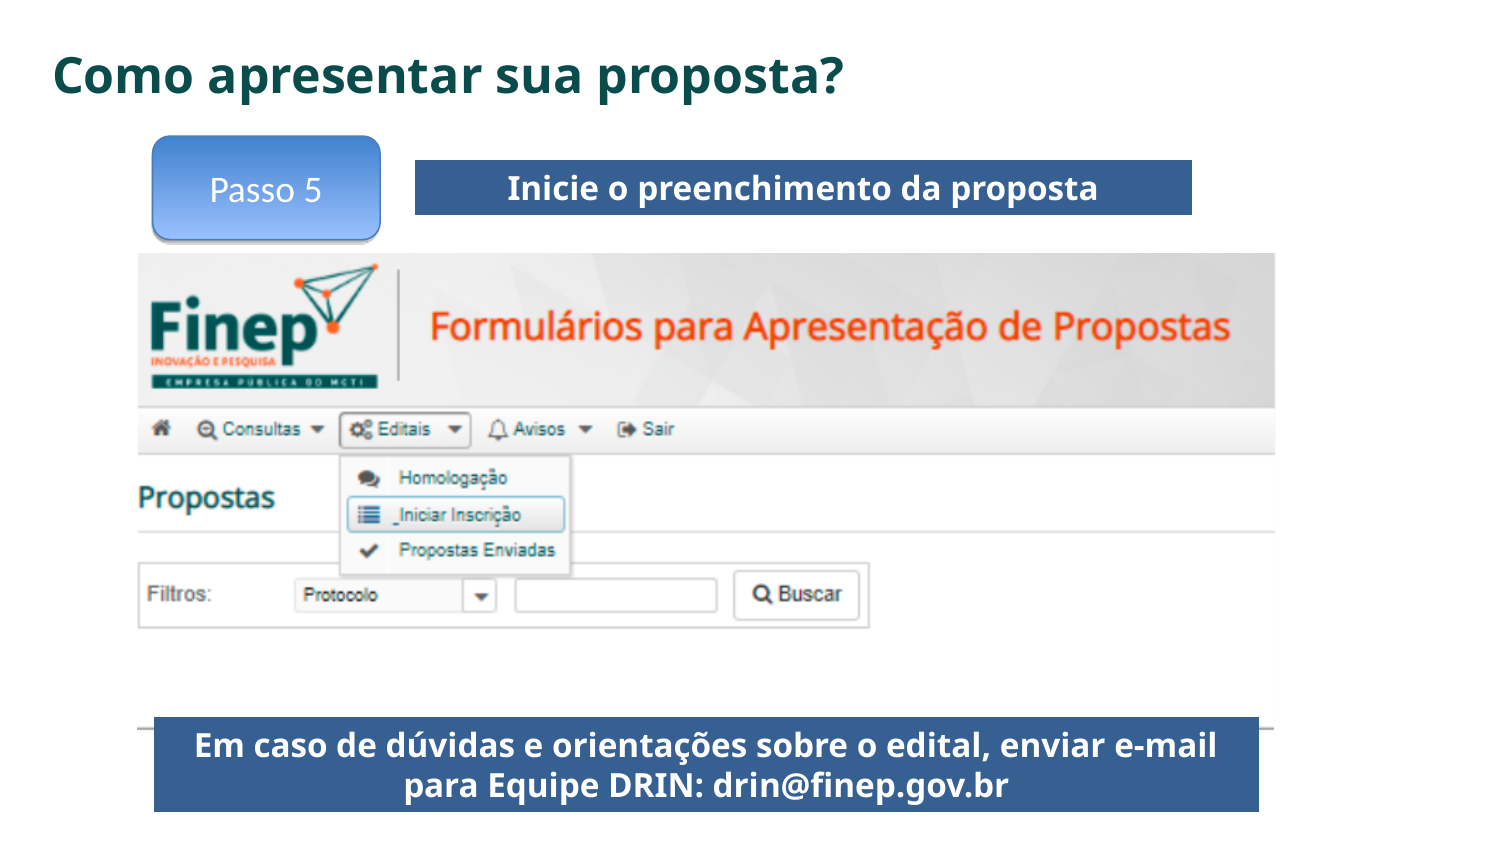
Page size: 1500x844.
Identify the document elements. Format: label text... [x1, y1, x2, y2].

text_box Inicie o preenchimento da proposta [415, 160, 1192, 215]
text_box Passo 5 [152, 136, 381, 240]
picture [137, 253, 1276, 728]
text_box Em caso de dúvidas e orientações sobre o edital, enviar e-mail para Equipe DRIN: drin@finep.gov.br [154, 717, 1259, 812]
text_box Como apresentar sua proposta? [37, 12, 1454, 147]
